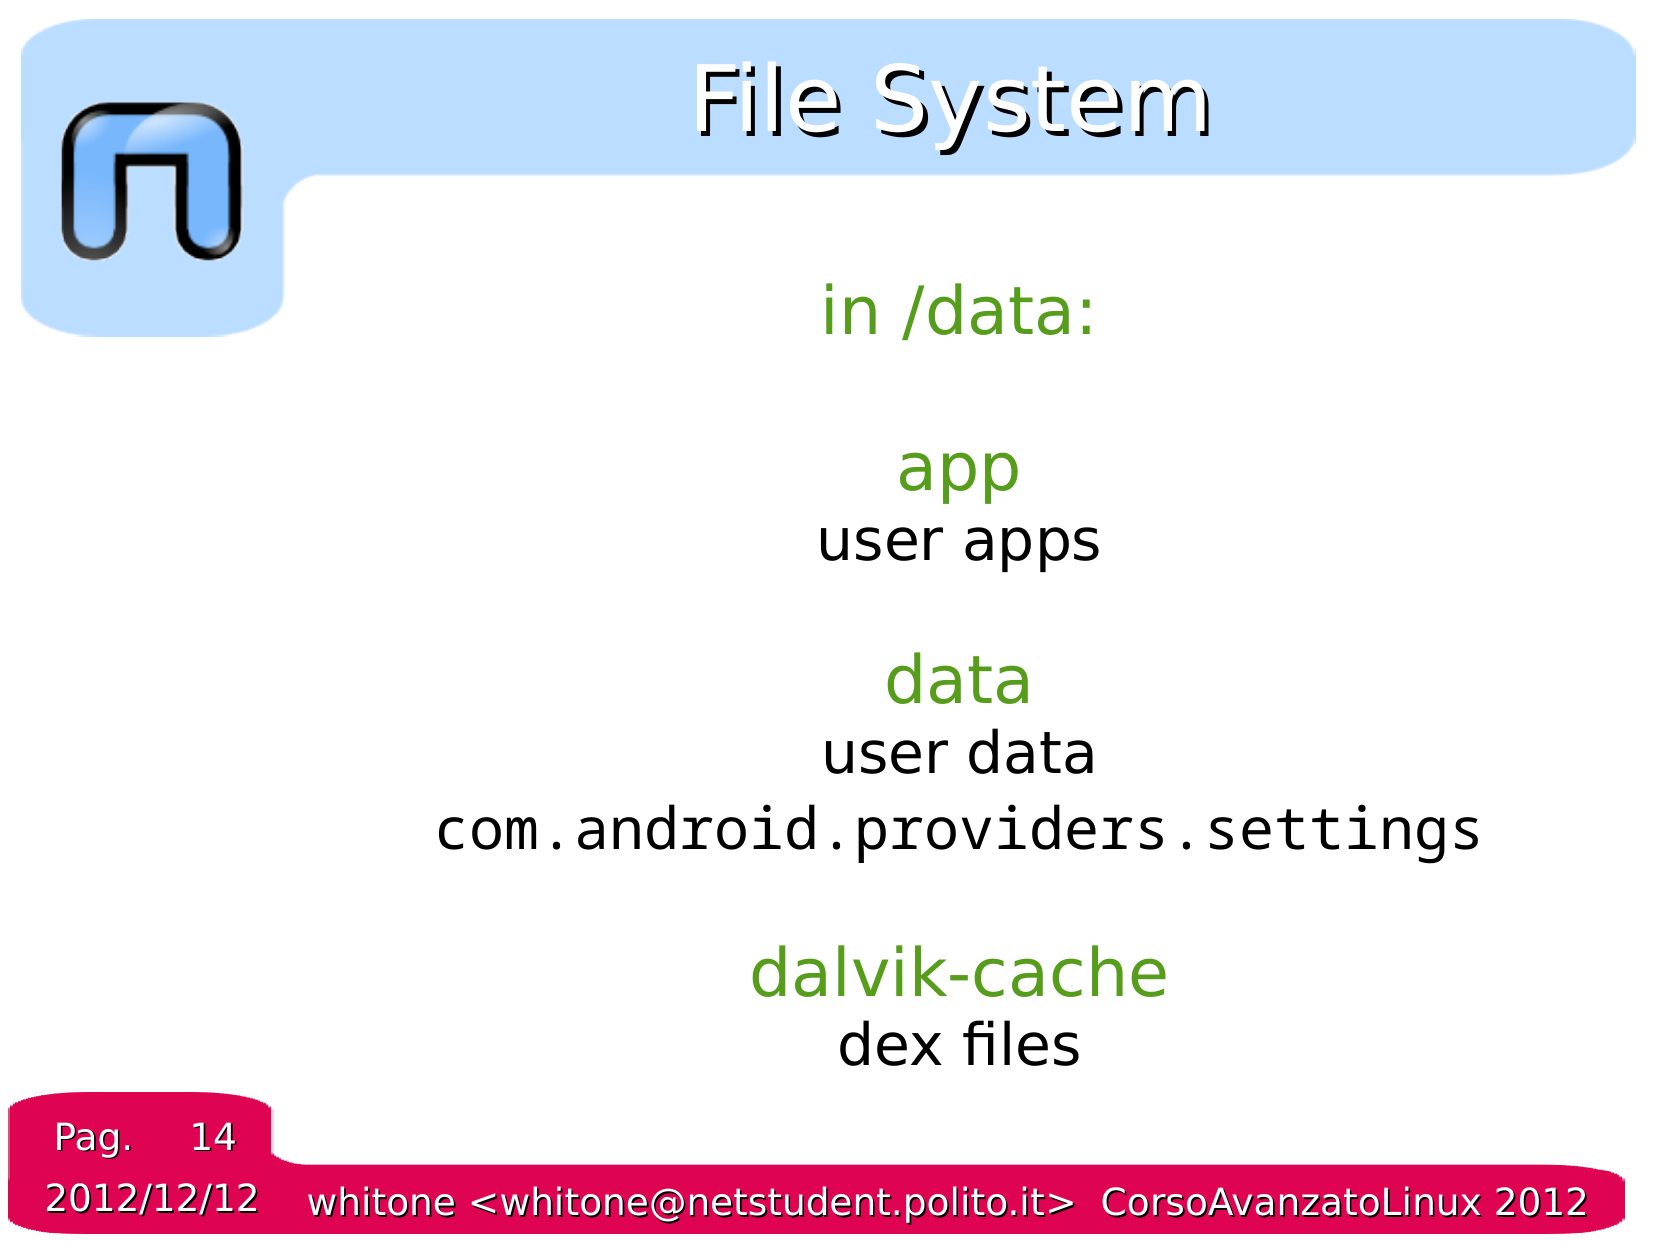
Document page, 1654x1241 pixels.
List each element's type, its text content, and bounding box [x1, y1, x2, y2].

picture [0, 19, 1636, 354]
text_box 2012/12/12 [29, 1169, 284, 1241]
title File System [265, 3, 1636, 197]
picture [8, 1092, 1625, 1234]
subtitle in /data: app user apps data user data com.android.providers.settings dalvik-cache dex files [295, 218, 1625, 1134]
text_box whitone <whitone@netstudent.polito.it> CorsoAvanzatoLinux 2012 [292, 1173, 1604, 1241]
text_box Pag. <numero> [27, 1108, 413, 1168]
